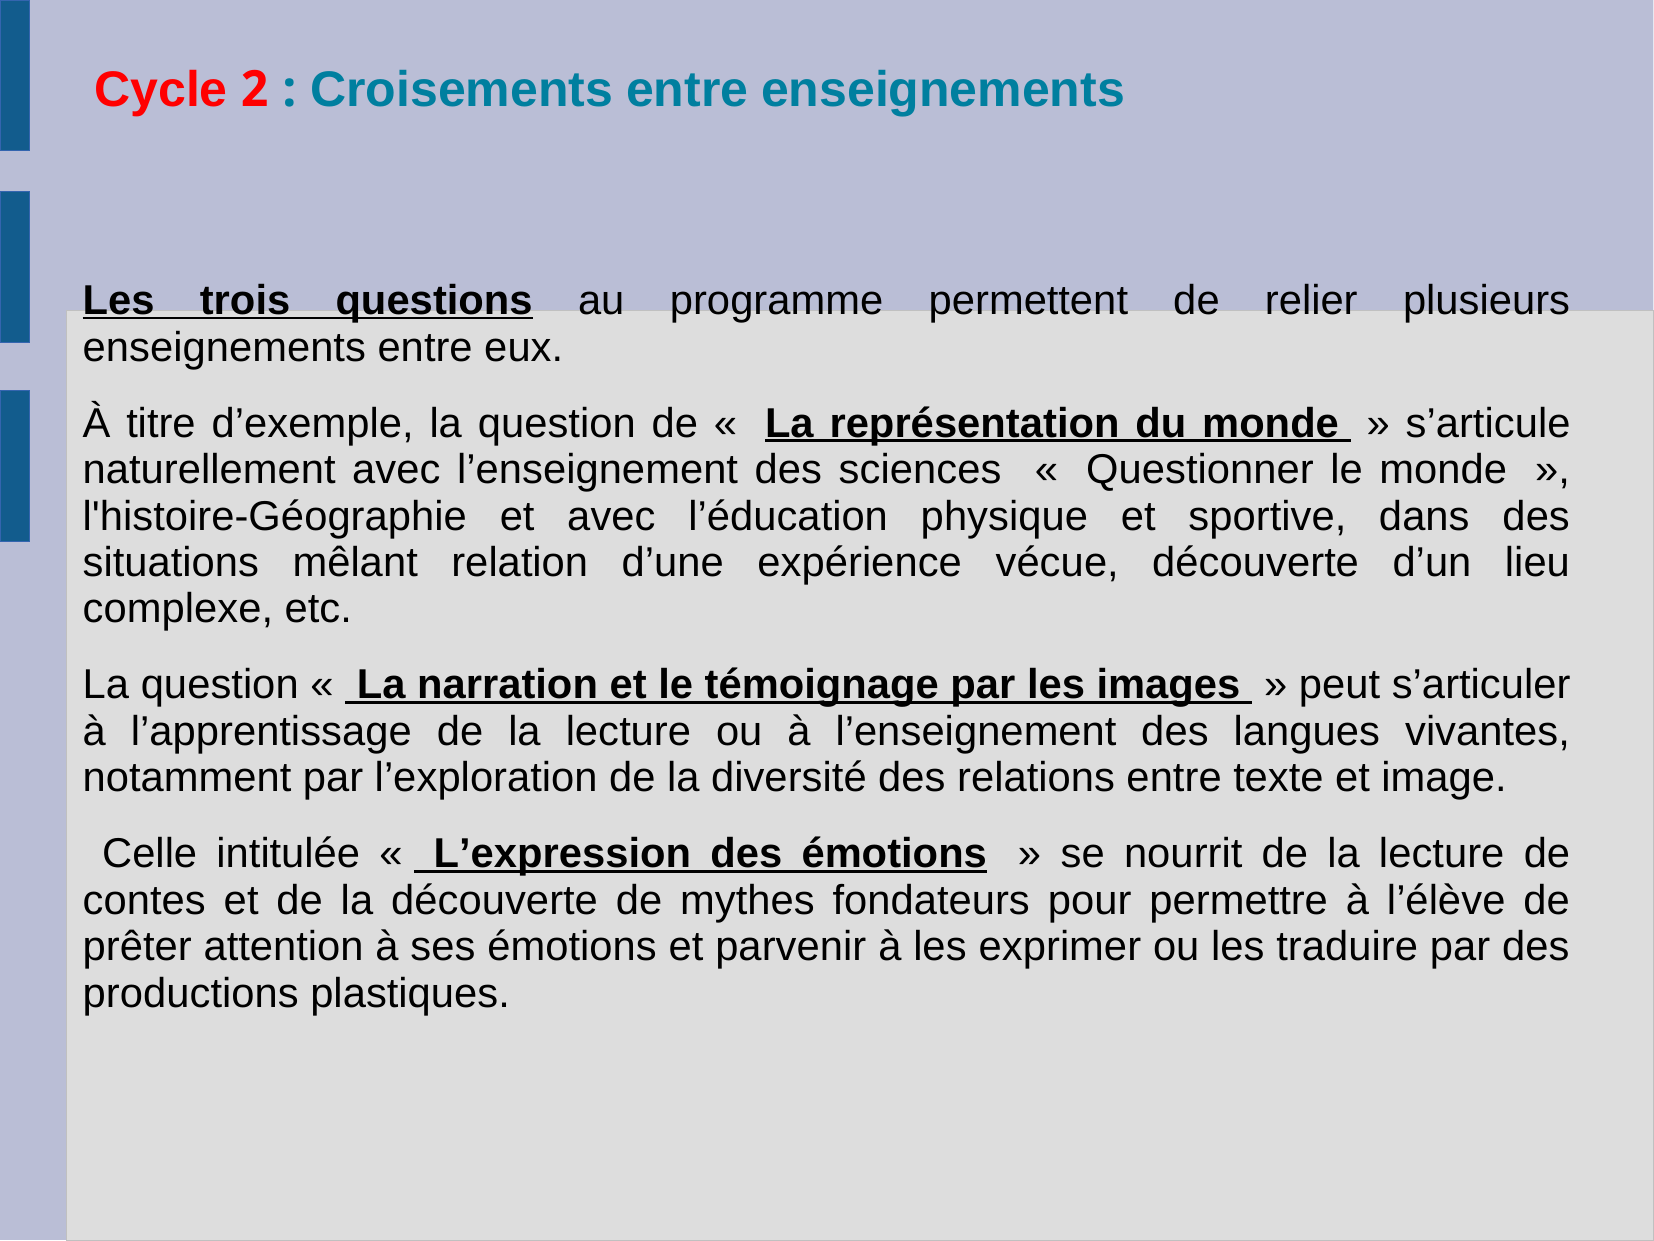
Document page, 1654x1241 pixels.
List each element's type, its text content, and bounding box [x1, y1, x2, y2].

list Les trois questions au programme permettent de relier plusieurs enseignements entre eux. À titre d’exemple, la question de « La représentation du monde » s’articule naturellement avec l’enseignement des sciences « Questionner le monde », l'histoire-Géographie et avec l’éducation physique et sportive, dans des situations mêlant relation d’une expérience vécue, découverte d’un lieu complexe, etc. La question « La narration et le témoignage par les images » peut s’articuler à l’apprentissage de la lecture ou à l’enseignement des langues vivantes, notamment par l’exploration de la diversité des relations entre texte et image. Celle intitulée « L’expression des émotions » se nourrit de la lecture de contes et de la découverte de mythes fondateurs pour permettre à l’élève de prêter attention à ses émotions et parvenir à les exprimer ou les traduire par des productions plastiques. [82, 200, 1571, 1170]
title Cycle 2 : Croisements entre enseignements [94, 23, 1583, 166]
